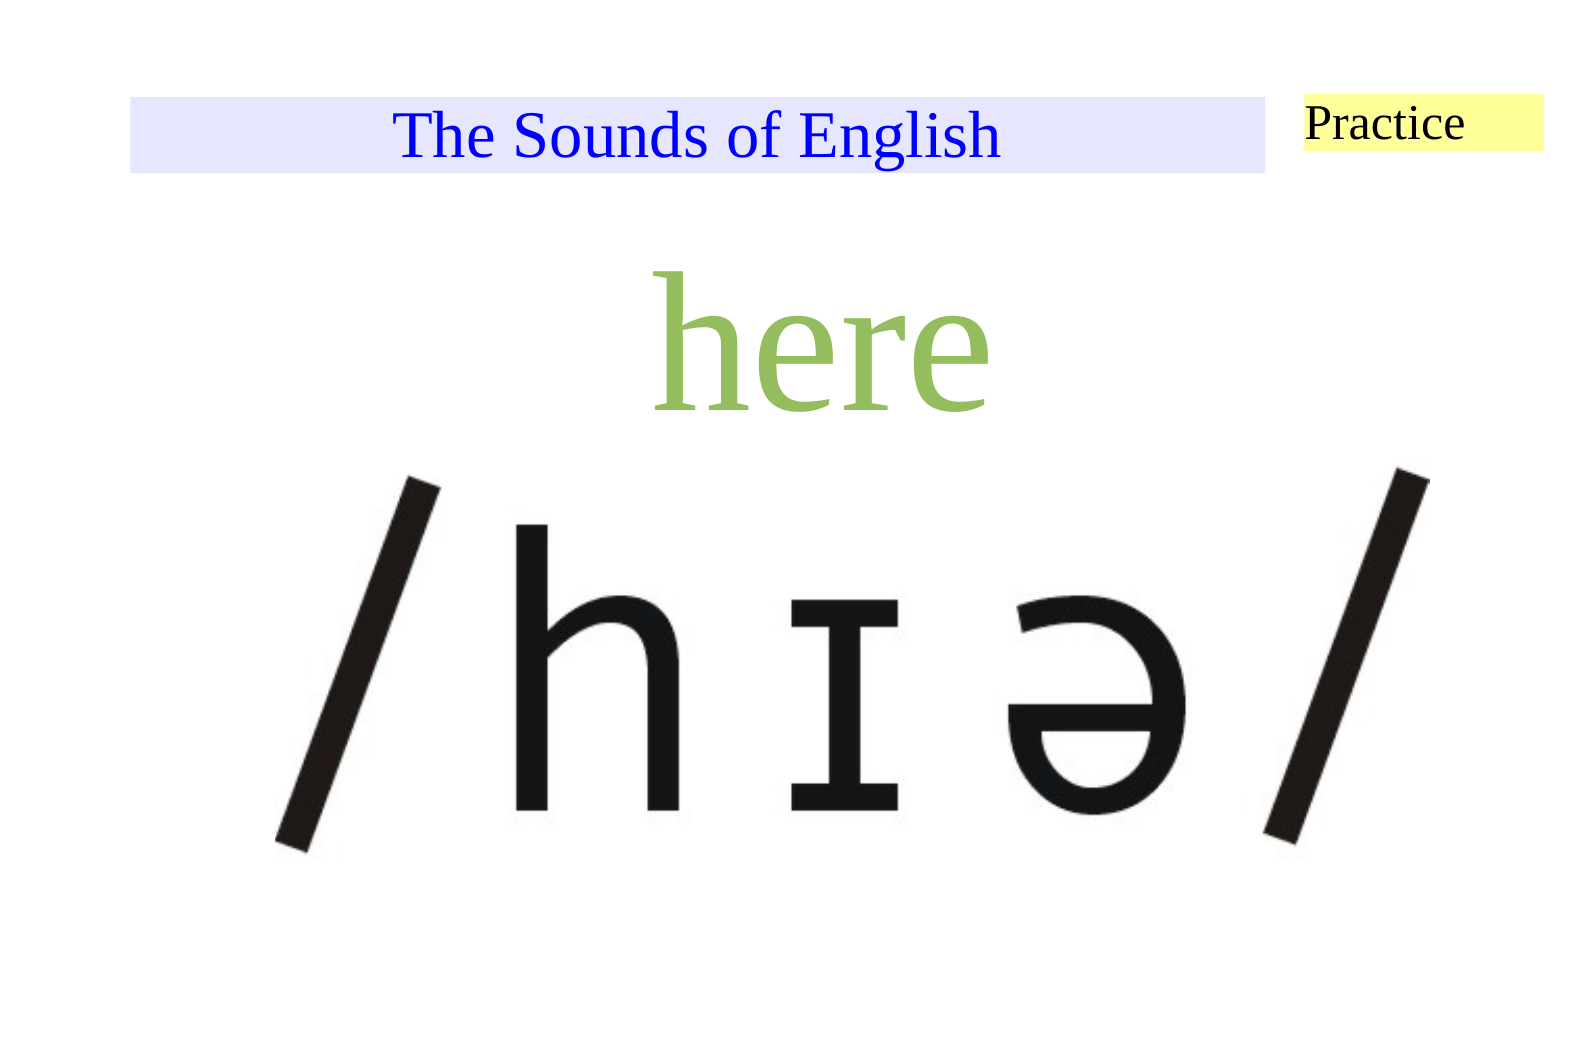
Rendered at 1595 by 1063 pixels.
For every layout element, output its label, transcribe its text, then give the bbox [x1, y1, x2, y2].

text_box here [548, 227, 1099, 425]
picture [275, 425, 1430, 903]
text_box The Sounds of English [130, 97, 1266, 174]
text_box Practice [1304, 94, 1544, 152]
